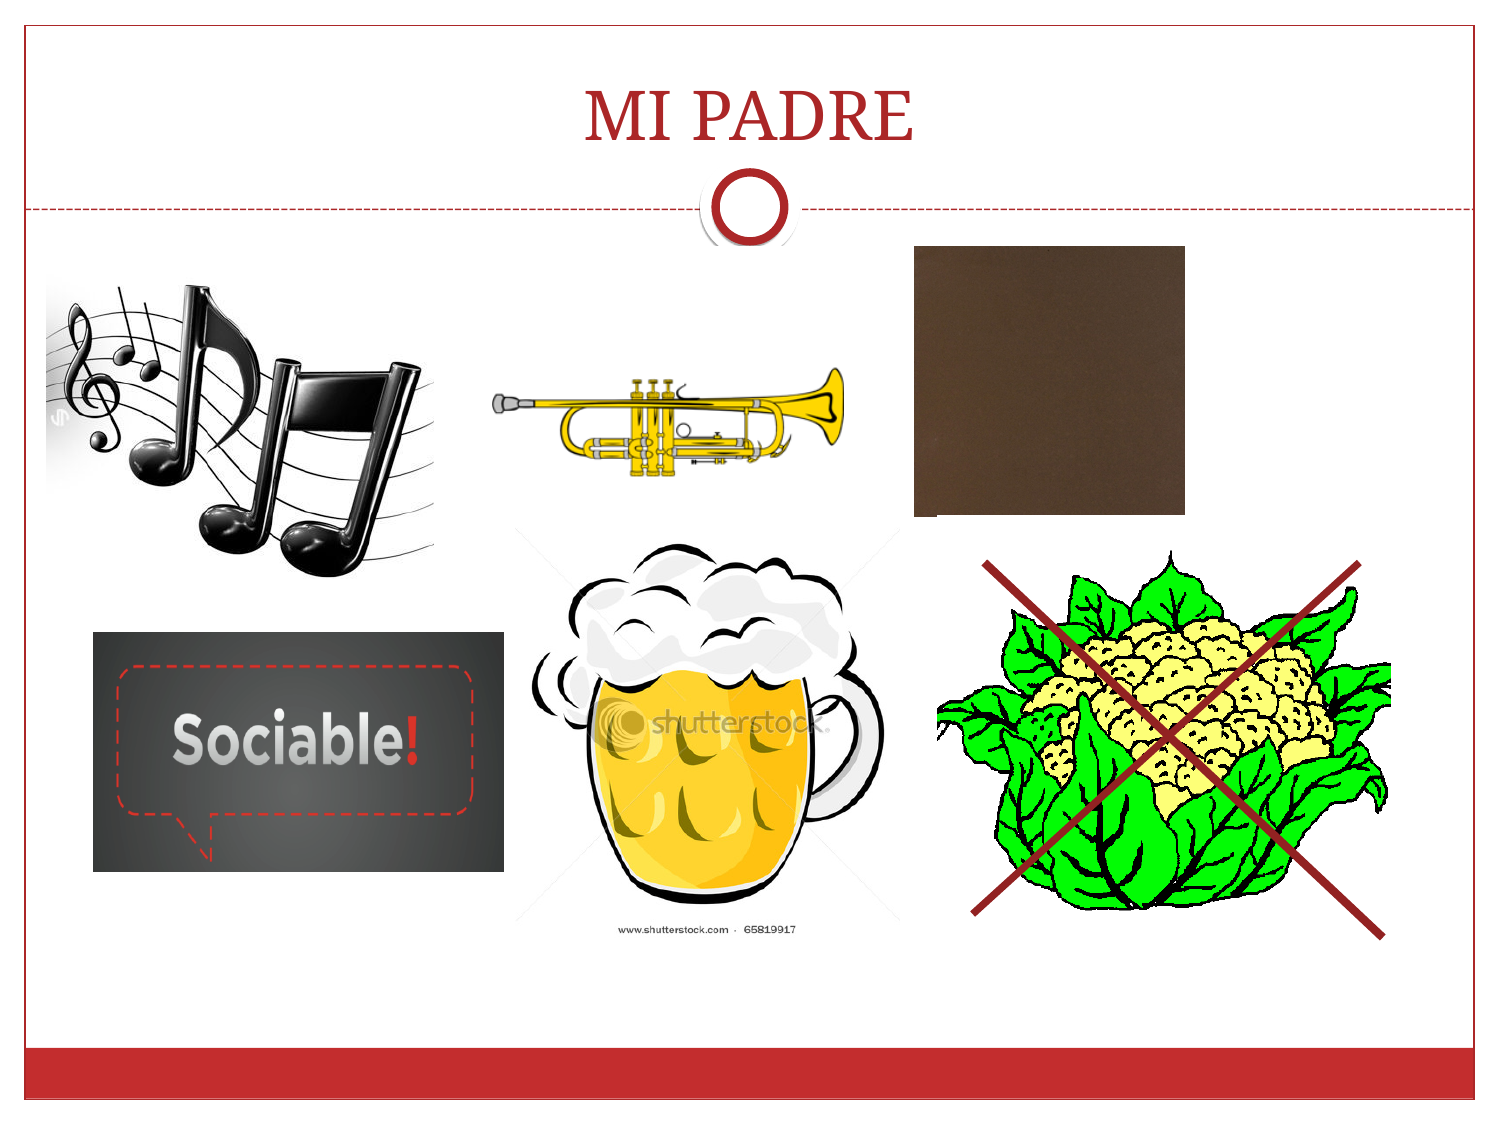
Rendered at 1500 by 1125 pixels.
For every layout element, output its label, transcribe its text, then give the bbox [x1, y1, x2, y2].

title MI PADRE [49, 37, 1450, 162]
picture [492, 246, 900, 938]
picture [93, 632, 504, 872]
picture [46, 222, 434, 610]
picture [914, 246, 1391, 938]
